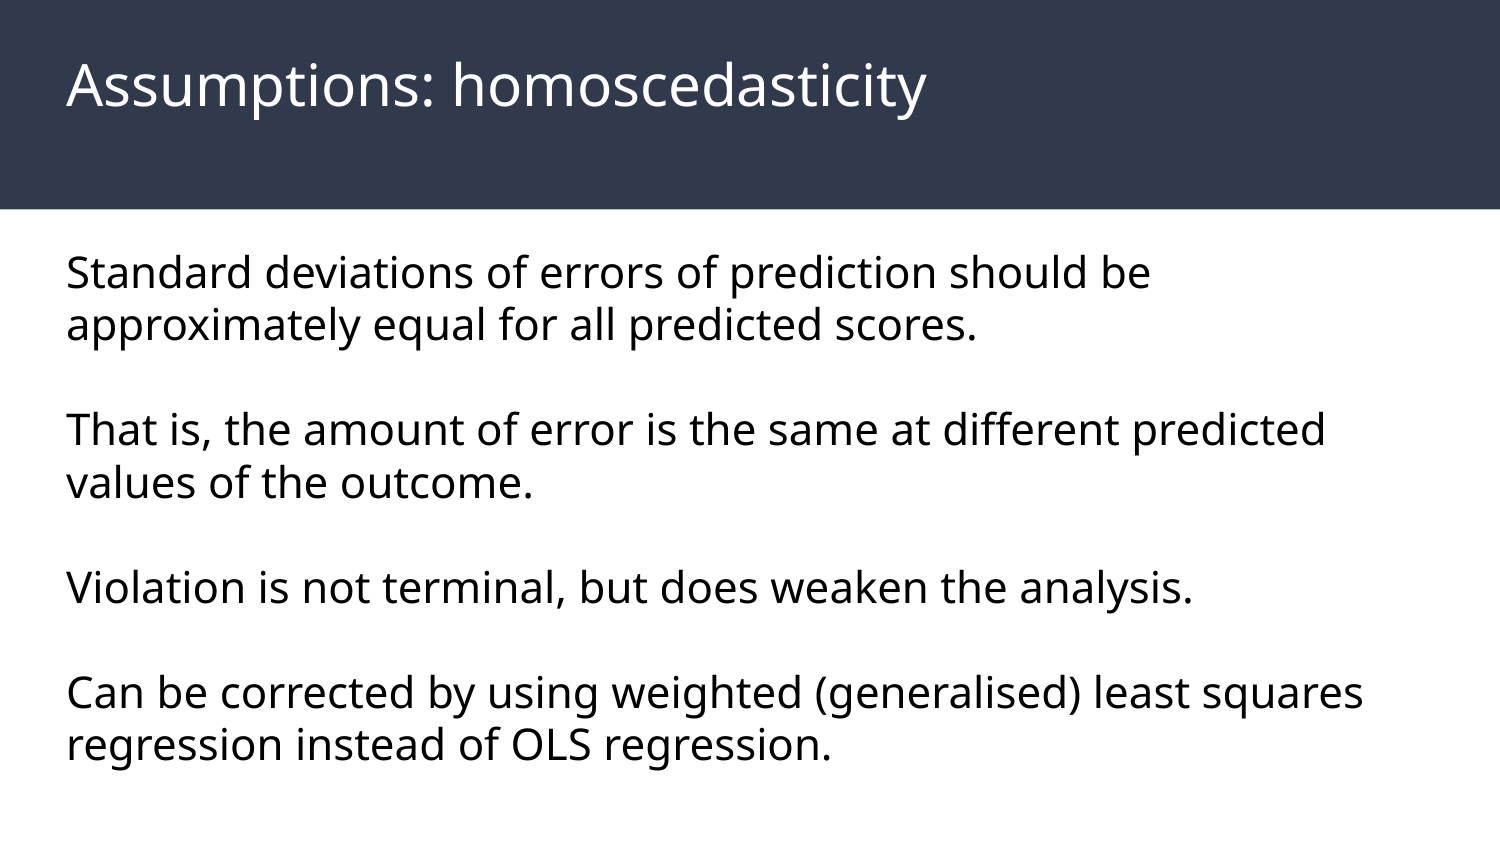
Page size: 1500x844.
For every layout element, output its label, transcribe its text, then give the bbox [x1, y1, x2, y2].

text_box Standard deviations of errors of prediction should be approximately equal for all predicted scores. That is, the amount of error is the same at different predicted values of the outcome. Violation is not terminal, but does weaken the analysis. Can be corrected by using weighted (generalised) least squares regression instead of OLS regression. [51, 229, 1465, 831]
title Assumptions: homoscedasticity [51, 33, 1449, 136]
